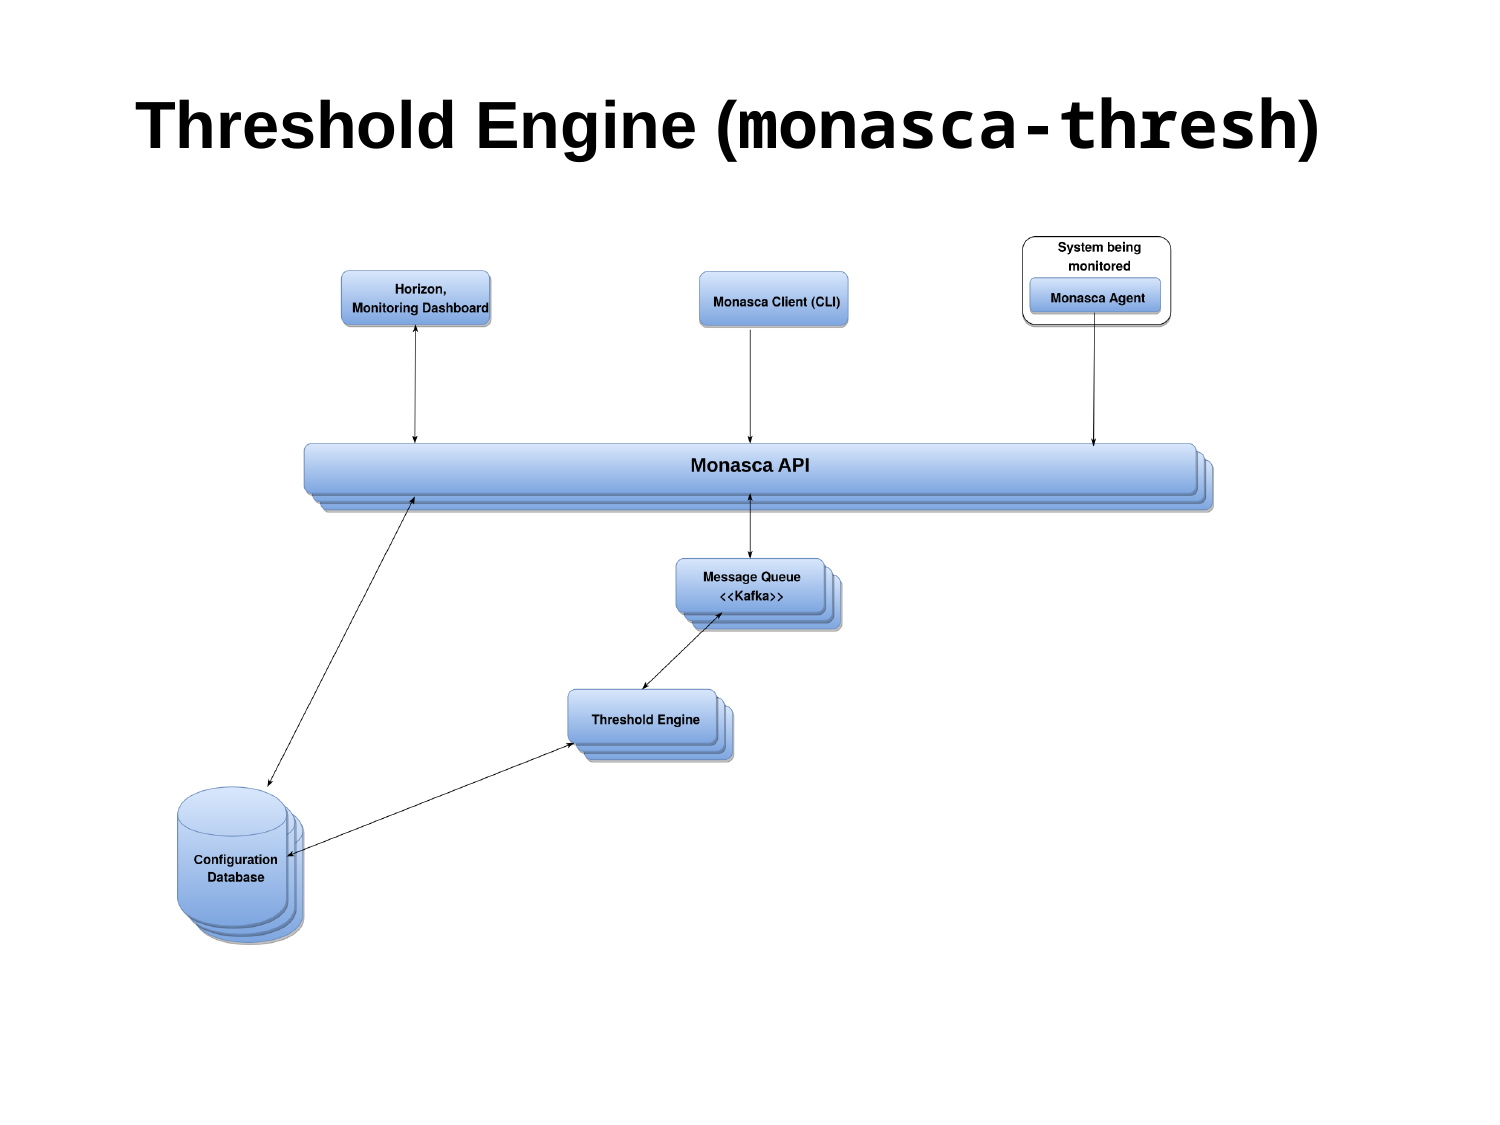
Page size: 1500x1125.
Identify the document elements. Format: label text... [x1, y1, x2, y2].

title Threshold Engine (monasca-thresh) [135, 41, 1372, 204]
picture [177, 236, 1359, 945]
